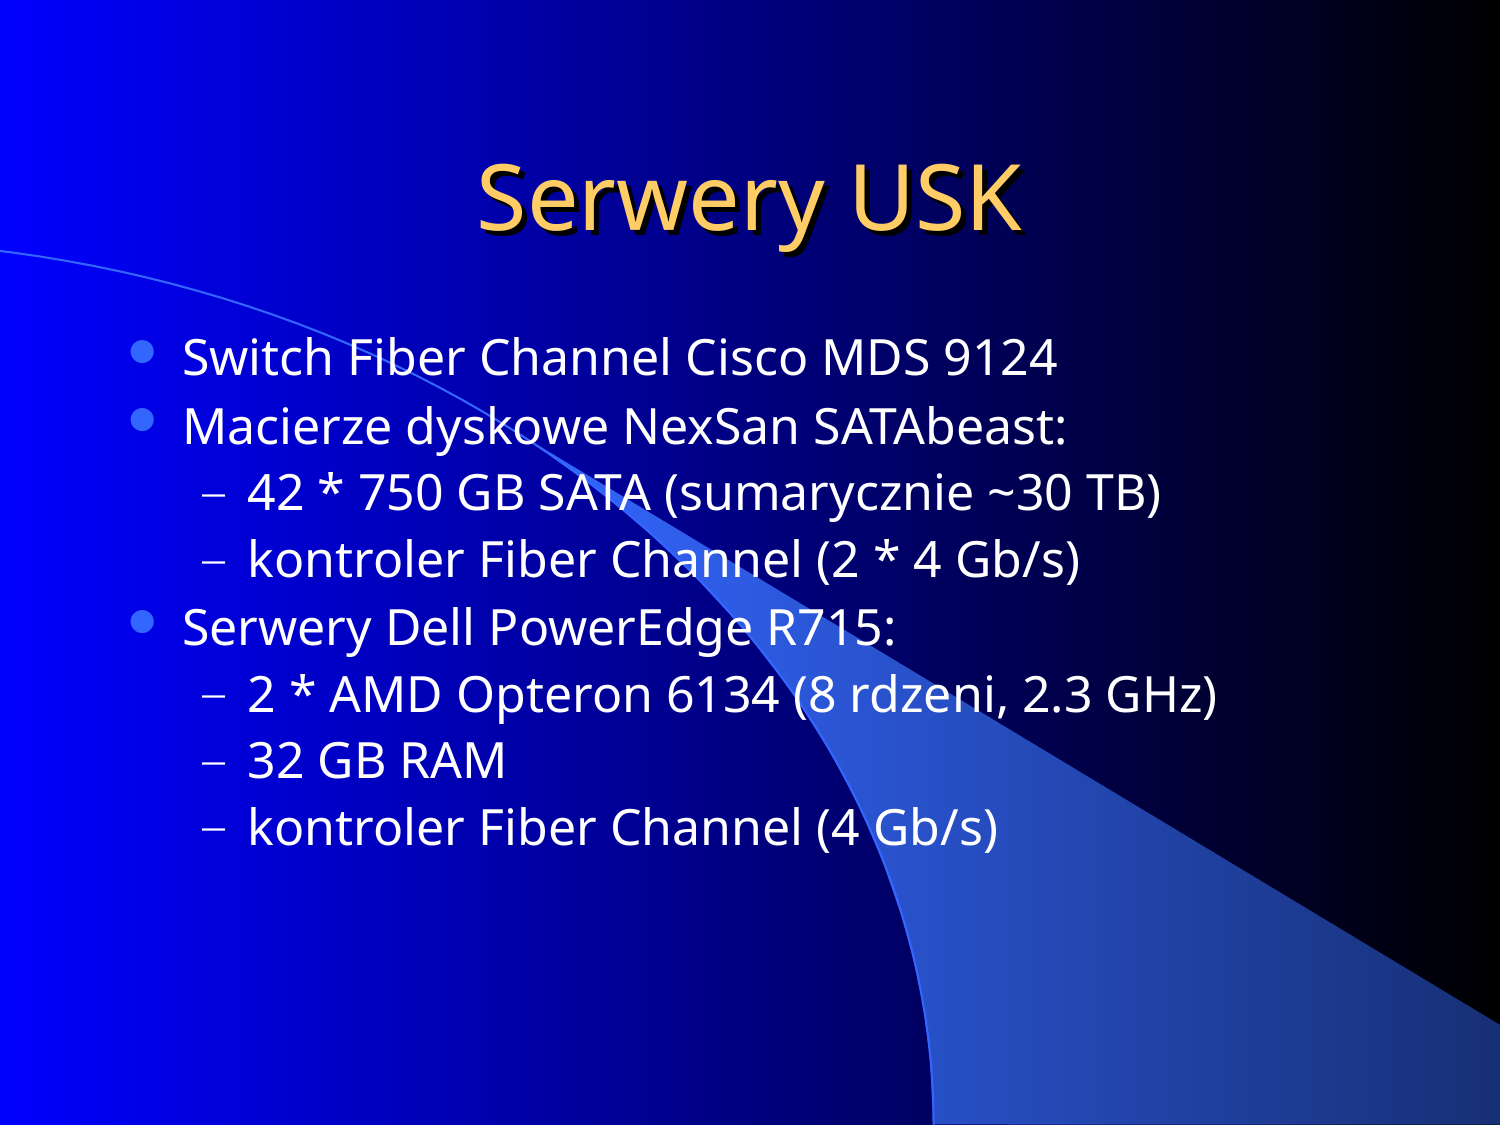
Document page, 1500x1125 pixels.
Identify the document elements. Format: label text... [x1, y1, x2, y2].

list Switch Fiber Channel Cisco MDS 9124 Macierze dyskowe NexSan SATAbeast: 42 * 750 GB SATA (sumarycznie ~30 TB) kontroler Fiber Channel (2 * 4 Gb/s) Serwery Dell PowerEdge R715: 2 * AMD Opteron 6134 (8 rdzeni, 2.3 GHz) 32 GB RAM kontroler Fiber Channel (4 Gb/s) [112, 324, 1388, 1000]
title Serwery USK [112, 99, 1388, 288]
